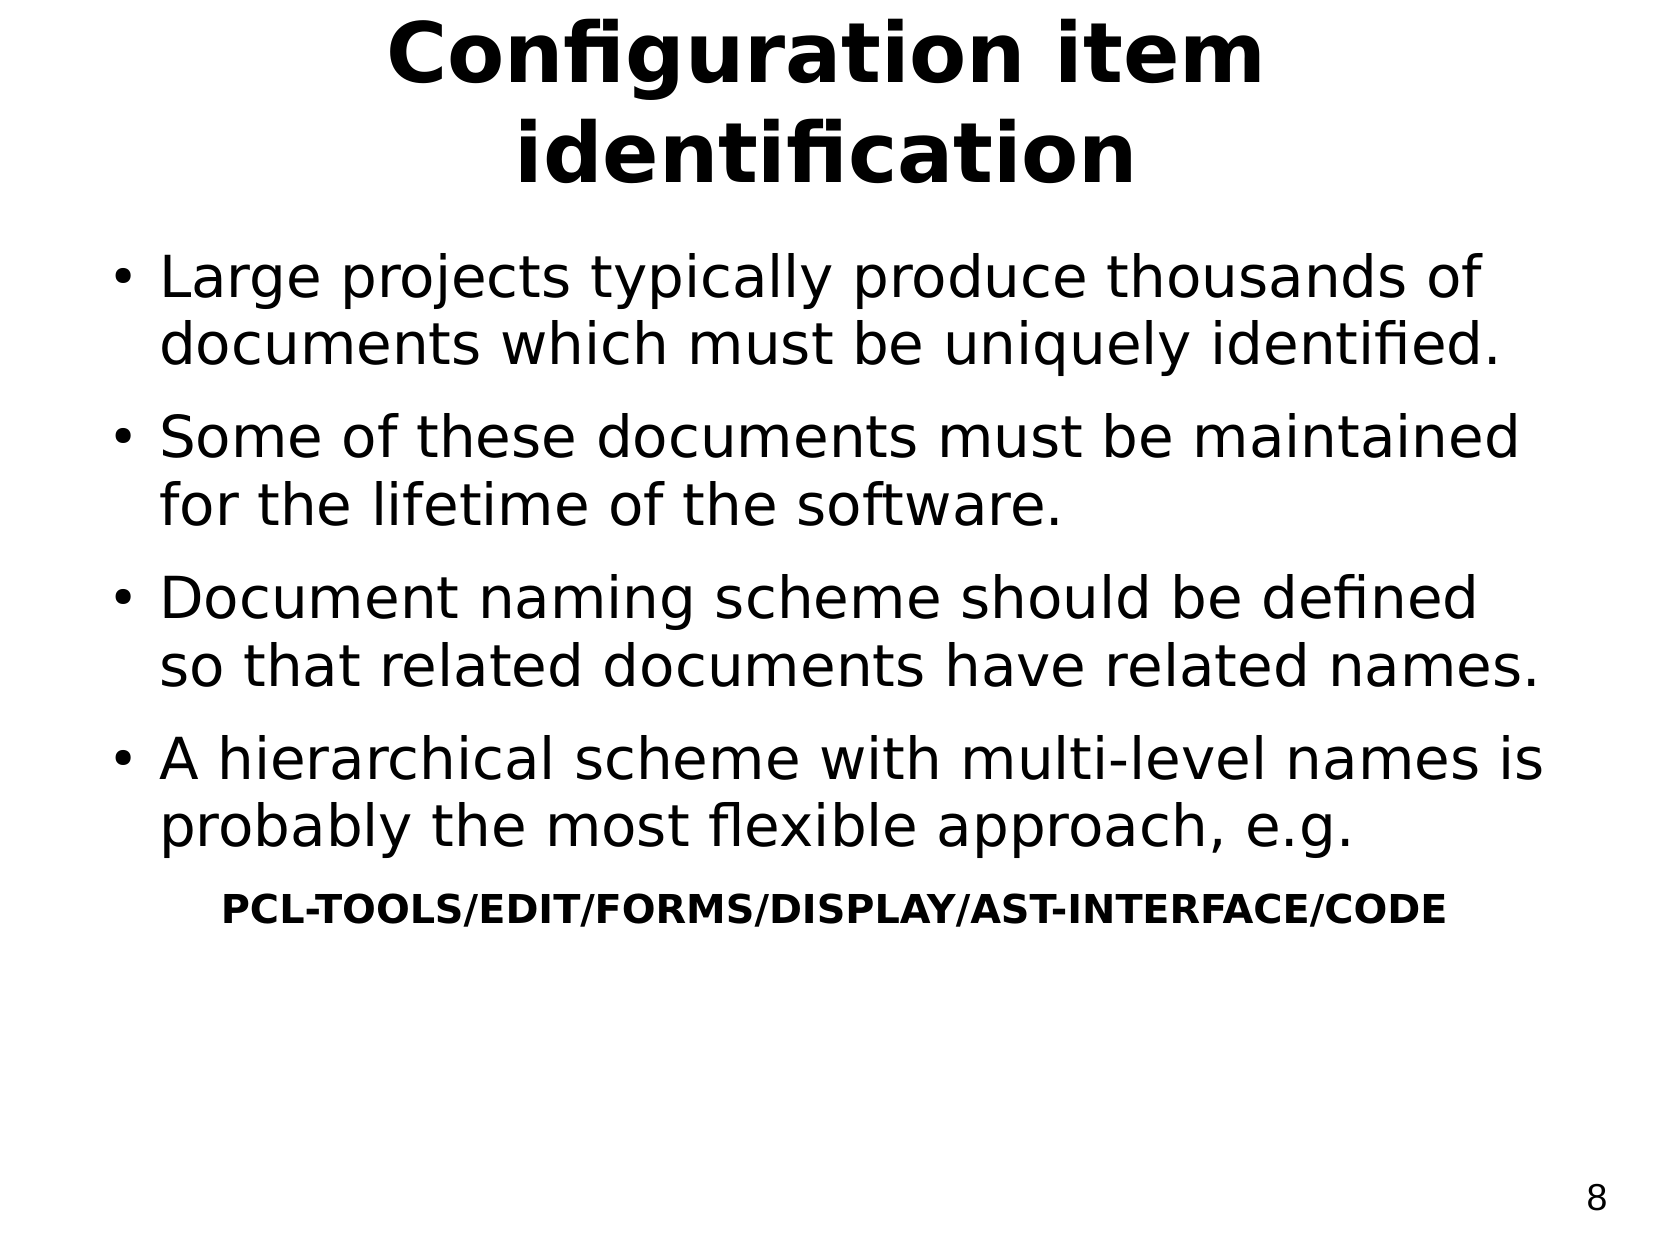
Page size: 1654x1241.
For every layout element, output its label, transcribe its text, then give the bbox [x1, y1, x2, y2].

title Configuration item identification [82, 61, 1571, 207]
list Large projects typically produce thousands of documents which must be uniquely identified. Some of these documents must be maintained for the lifetime of the software. Document naming scheme should be defined so that related documents have related names. A hierarchical scheme with multi-level names is probably the most flexible approach, e.g. PCL-TOOLS/EDIT/FORMS/DISPLAY/AST-INTERFACE/CODE [82, 236, 1571, 1205]
